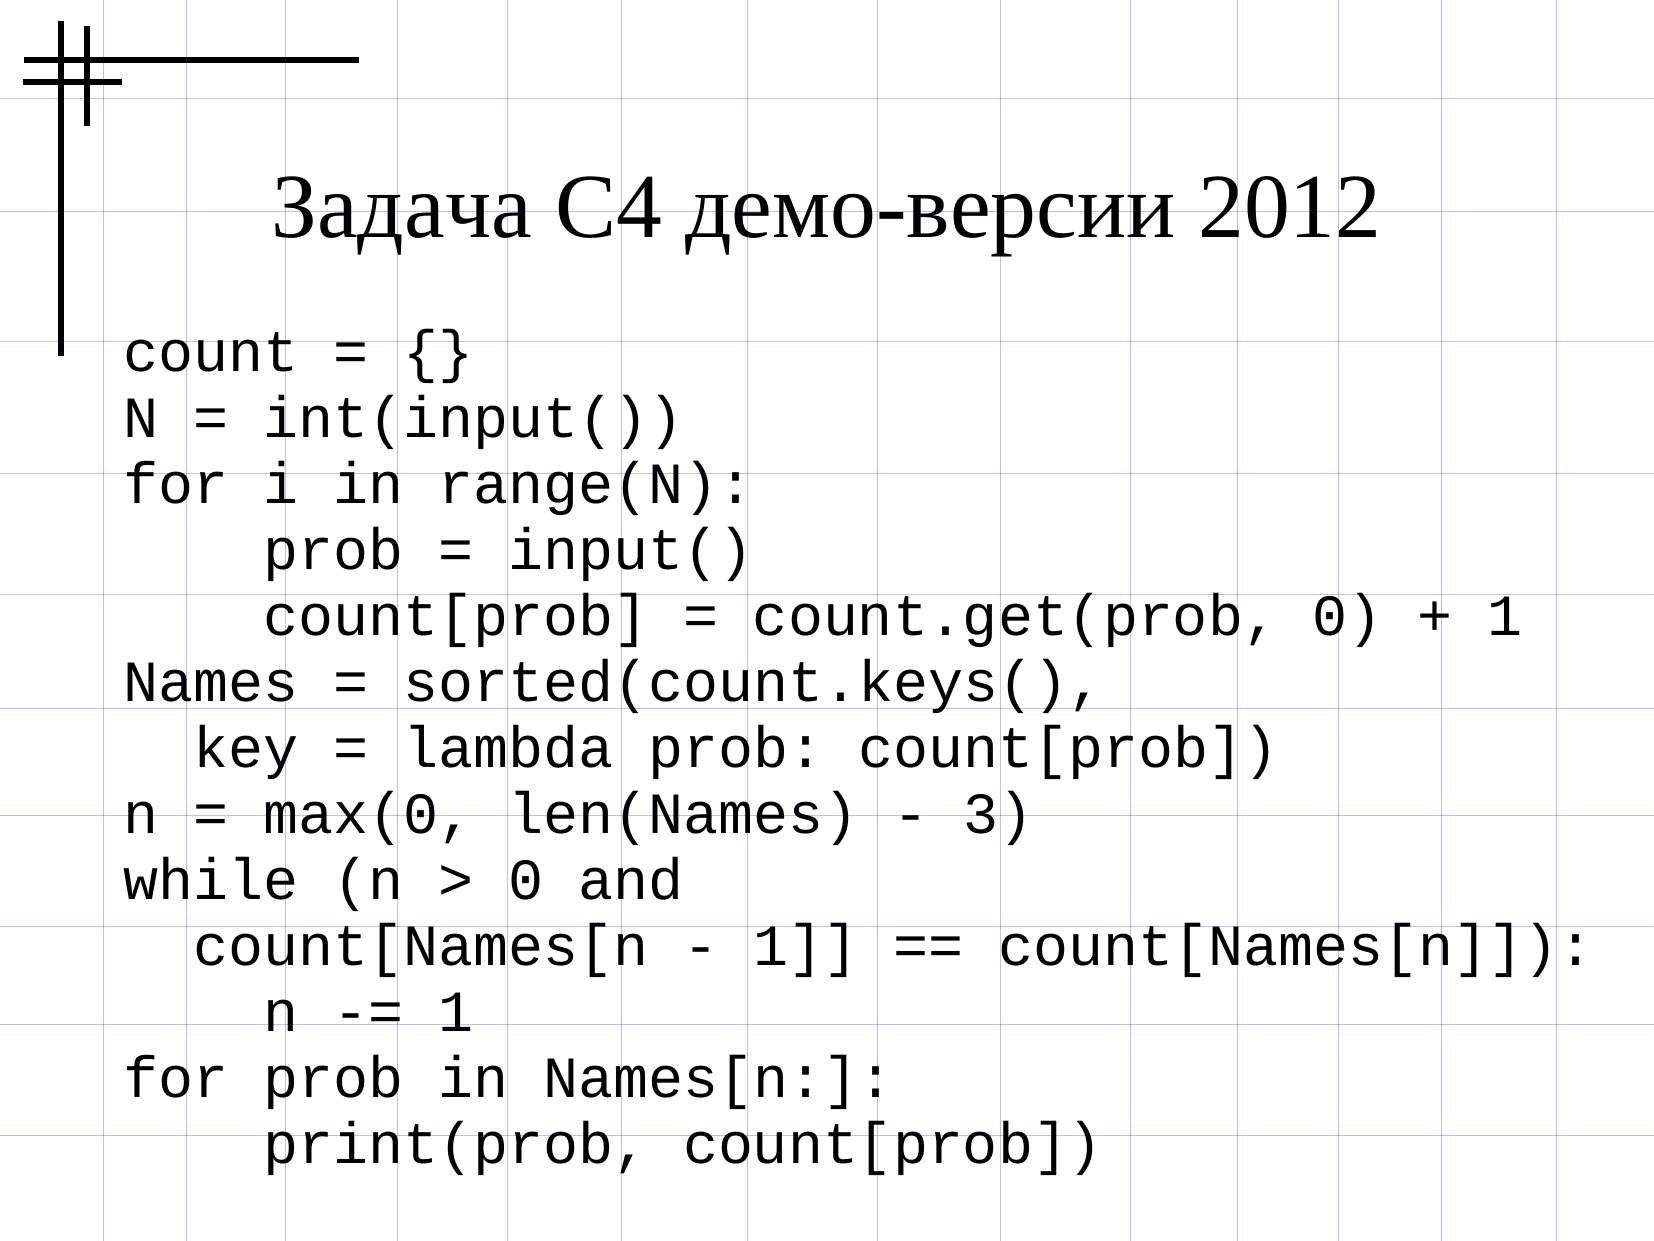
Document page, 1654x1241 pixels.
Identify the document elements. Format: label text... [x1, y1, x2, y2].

title Задача C4 демо-версии 2012 [121, 110, 1534, 303]
list count = {} N = int(input()) for i in range(N): prob = input() count[prob] = count.get(prob, 0) + 1 Names = sorted(count.keys(), key = lambda prob: count[prob]) n = max(0, len(Names) - 3) while (n > 0 and count[Names[n - 1]] == count[Names[n]]): n -= 1 for prob in Names[n:]: print(prob, count[prob]) [123, 322, 1595, 1182]
